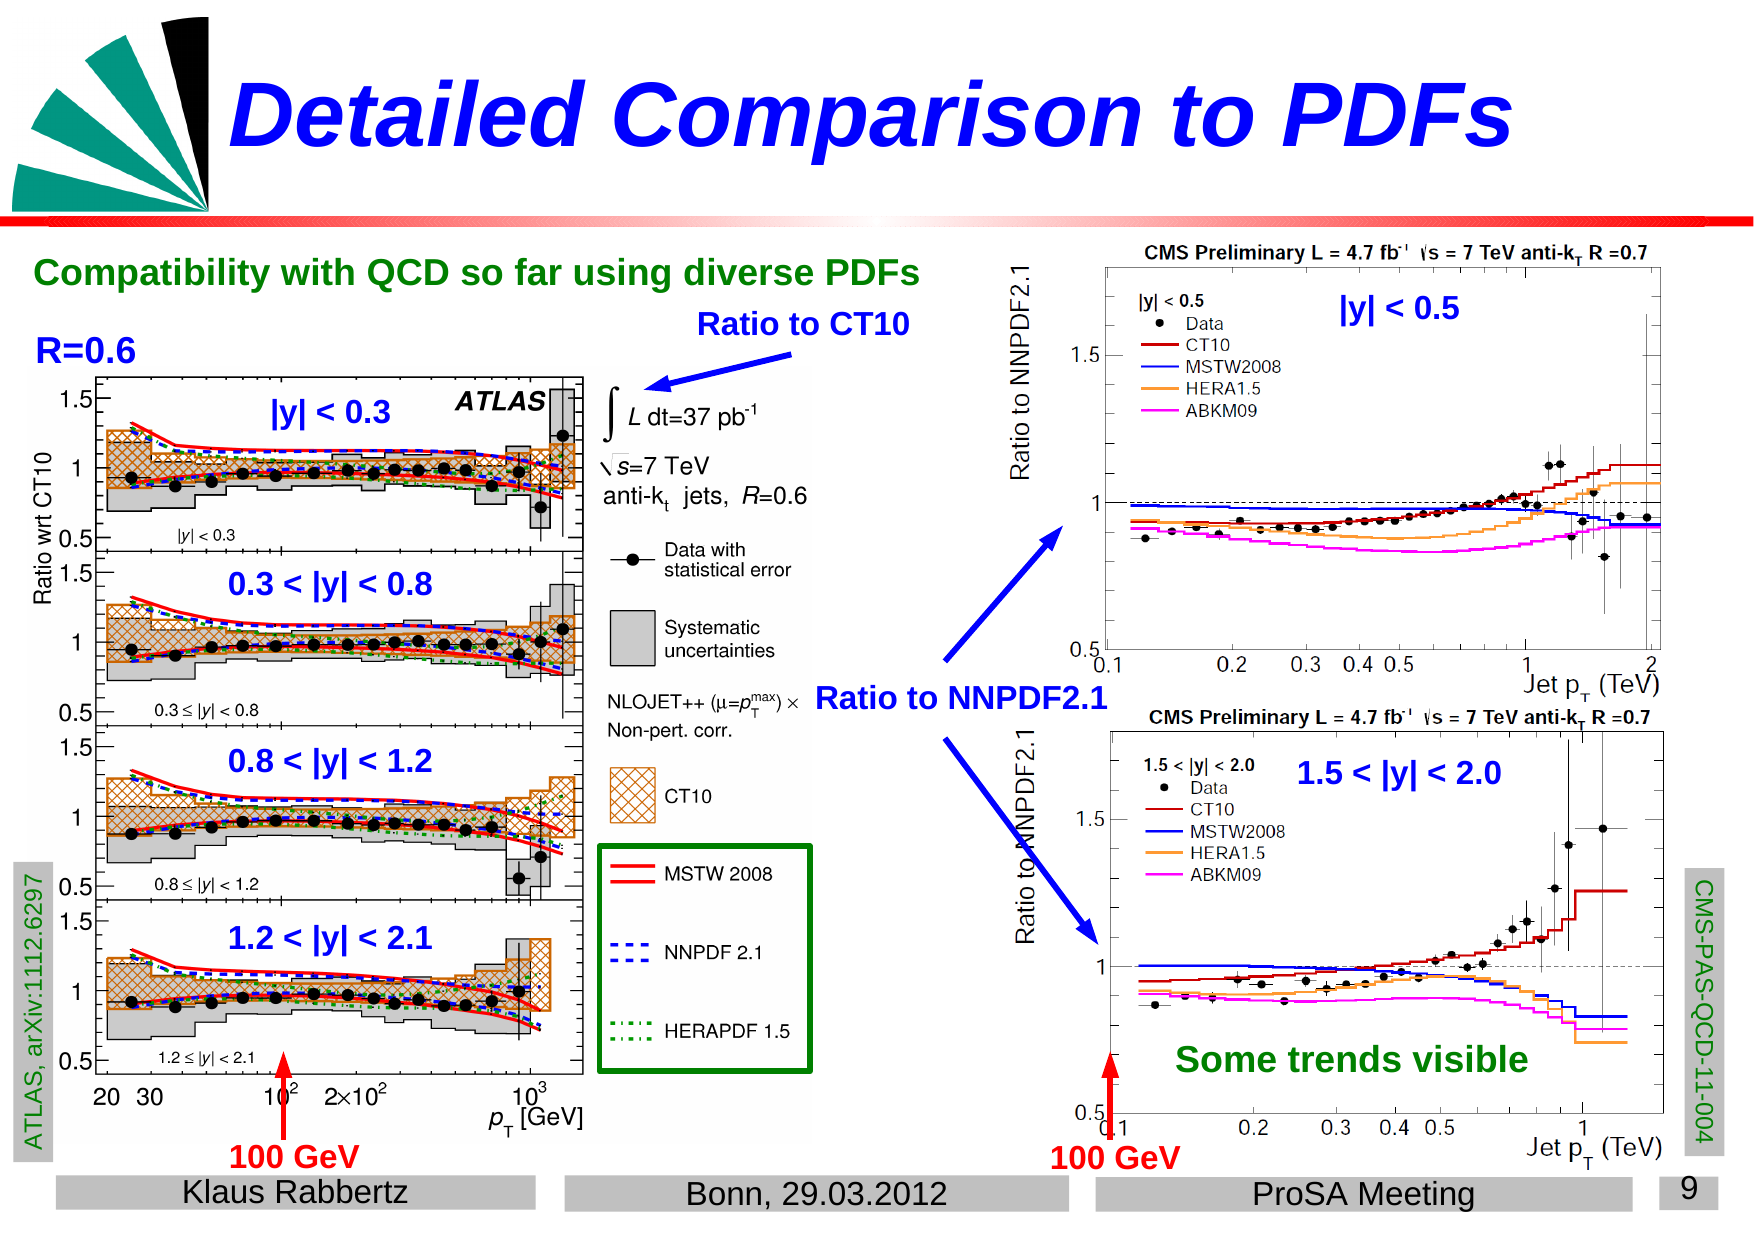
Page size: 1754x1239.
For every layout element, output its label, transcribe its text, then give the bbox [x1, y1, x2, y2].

text_box R=0.6 [23, 324, 149, 378]
picture [1003, 234, 1669, 1173]
picture [12, 17, 209, 214]
text_box Ratio to NNPDF2.1 [803, 673, 1121, 723]
text_box 100 GeV [1037, 1133, 1193, 1183]
text_box Some trends visible [1163, 1032, 1554, 1087]
text_box 0.3 < |y| < 0.8 [216, 559, 445, 609]
text_box Ratio to CT10 [685, 299, 923, 349]
text_box |y| < 0.3 [258, 388, 403, 438]
text_box ATLAS, arXiv:1112.6297 [13, 862, 54, 1163]
text_box Compatibility with QCD so far using diverse PDFs [21, 245, 934, 299]
text_box 100 GeV [217, 1132, 373, 1182]
text_box 1.5 < |y| < 2.0 [1284, 748, 1514, 798]
text_box 1.2 < |y| < 2.1 [216, 913, 445, 963]
text_box 0.8 < |y| < 1.2 [216, 736, 445, 786]
text_box CMS-PAS-QCD-11-004 [1684, 868, 1725, 1157]
picture [602, 849, 807, 1068]
text_box |y| < 0.5 [1327, 283, 1472, 333]
picture [27, 366, 812, 1144]
title Detailed Comparison to PDFs [220, 16, 1525, 213]
